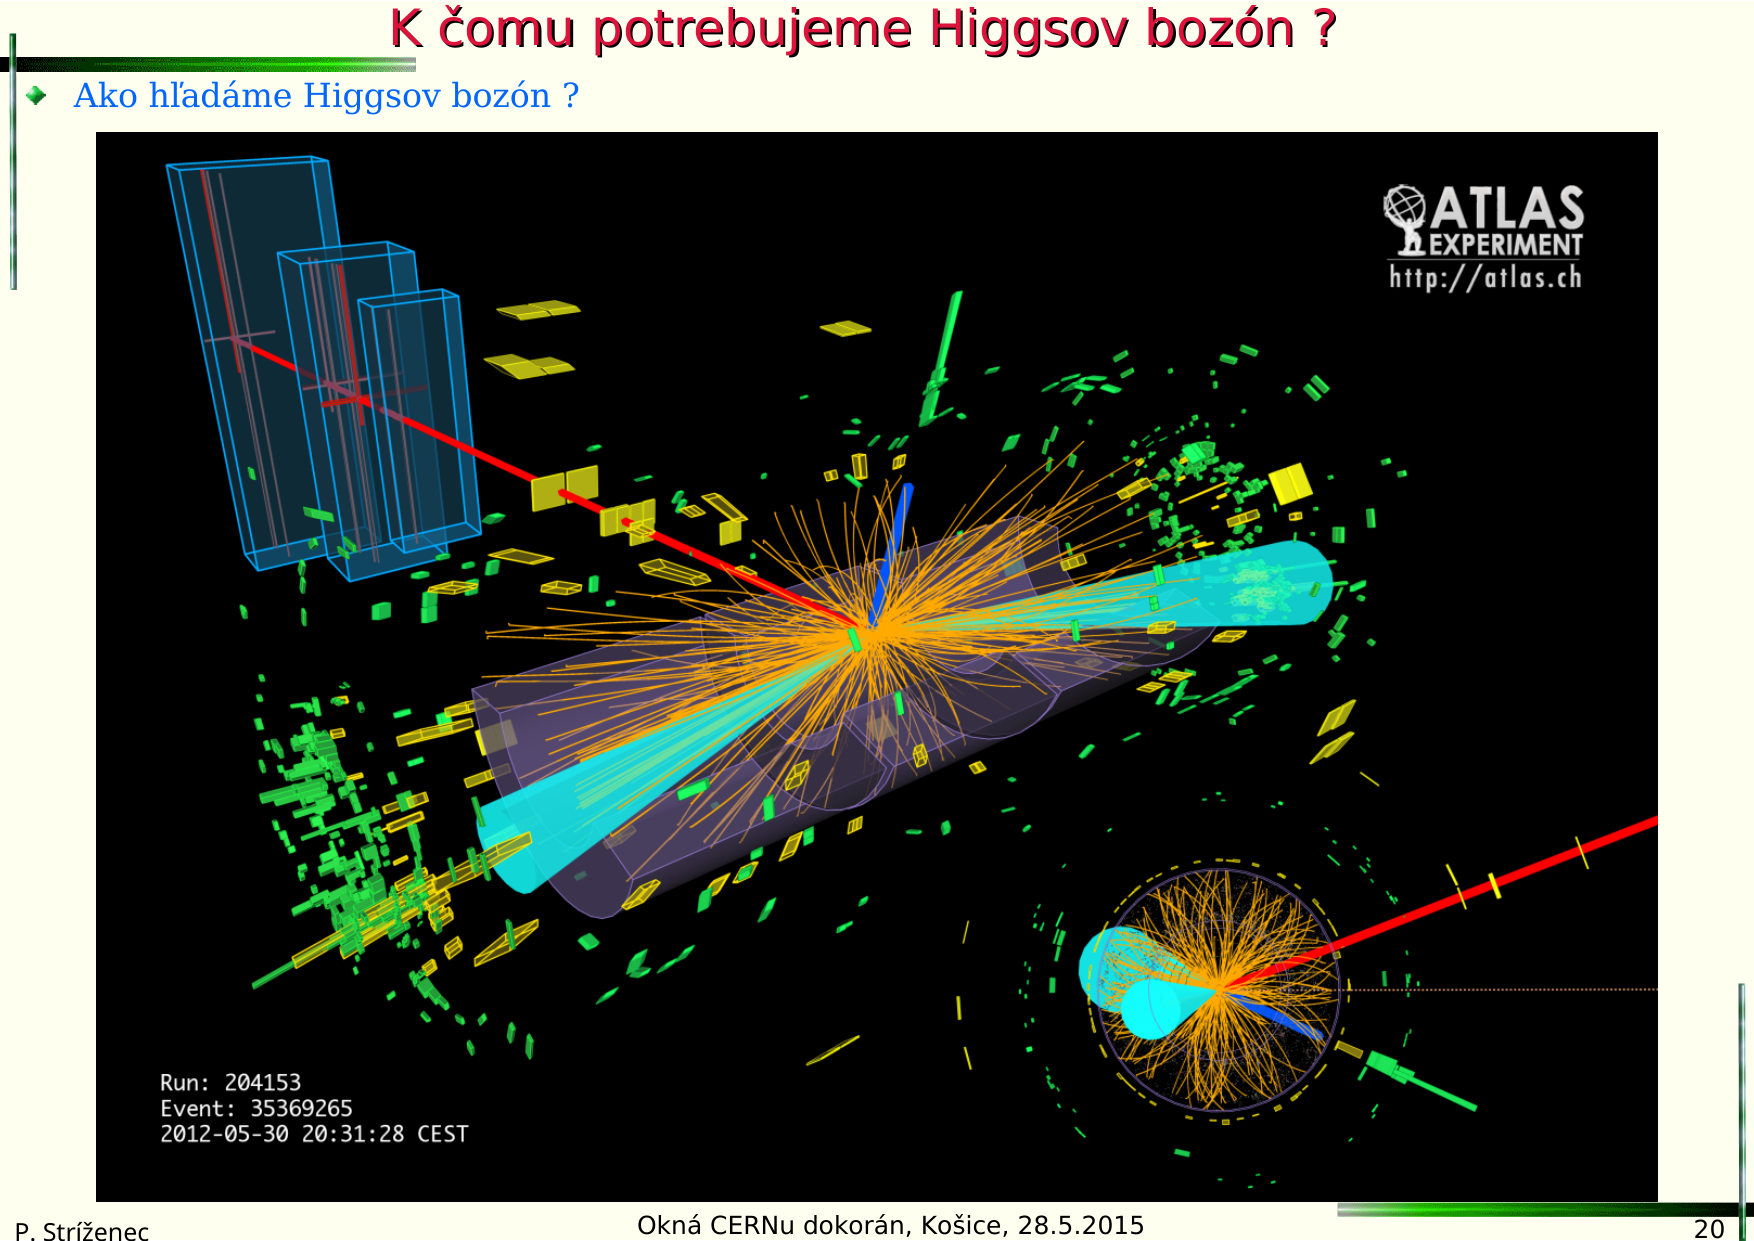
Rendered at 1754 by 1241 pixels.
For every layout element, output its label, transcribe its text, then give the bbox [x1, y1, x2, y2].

text_box <number> [1693, 1215, 1742, 1241]
picture [9, 265, 17, 290]
picture [17, 68, 416, 72]
text_box K čomu potrebujeme Higgsov bozón ? [0, 0, 1741, 68]
picture [96, 132, 1738, 1217]
text_box Okná CERNu dokorán, Košice, 28.5.2015 [637, 1211, 1176, 1241]
picture [1738, 983, 1754, 1241]
list Ako hľadáme Higgsov bozón ? [0, 76, 1754, 265]
picture [0, 68, 16, 76]
text_box P. Stríženec [0, 1214, 176, 1241]
